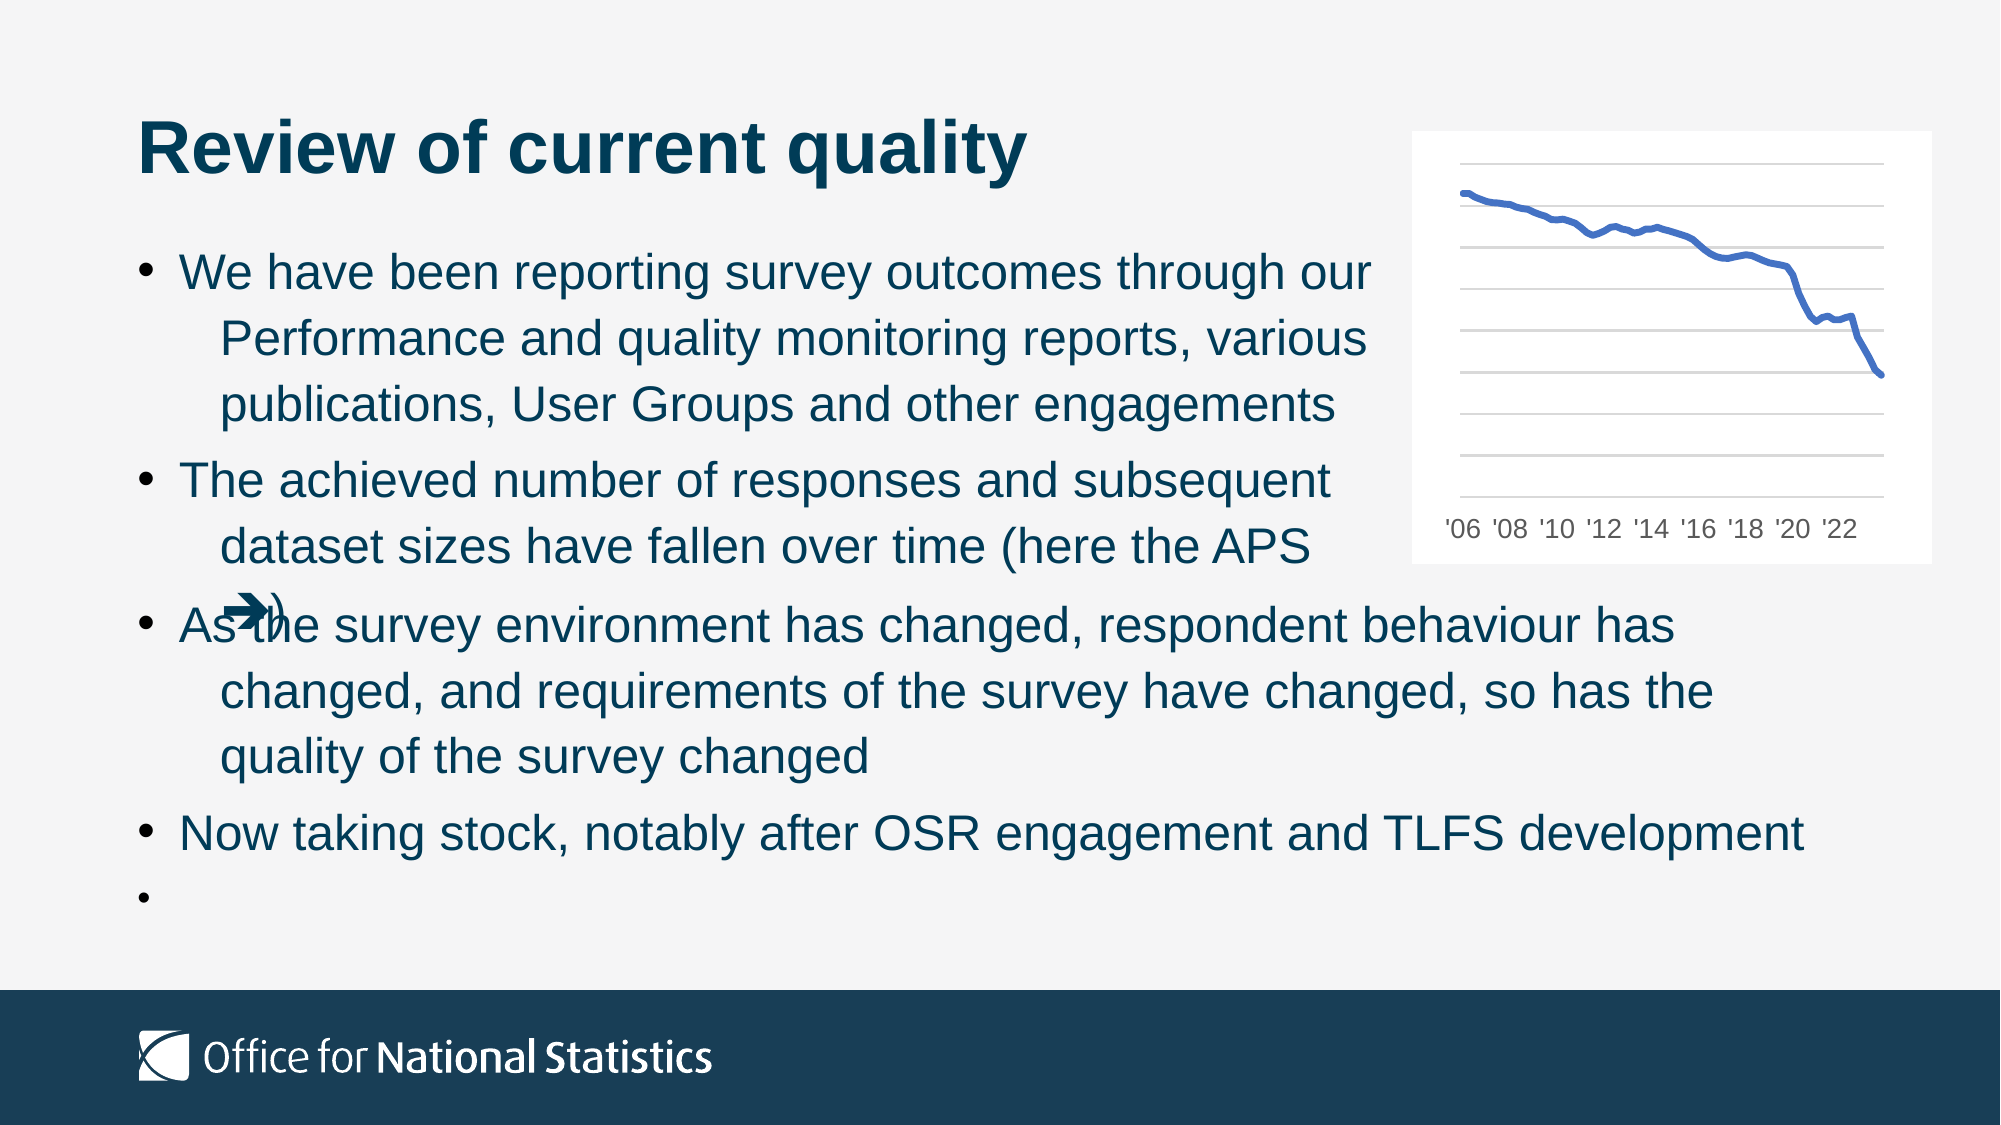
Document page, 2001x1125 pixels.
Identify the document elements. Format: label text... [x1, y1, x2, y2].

text_box As the survey environment has changed, respondent behaviour has changed, and requirements of the survey have changed, so has the quality of the survey changed Now taking stock, notably after OSR engagement and TLFS development [137, 586, 1863, 920]
title Review of current quality [137, 105, 1863, 192]
picture [1411, 130, 1932, 565]
list We have been reporting survey outcomes through our Performance and quality monitoring reports, various publications, User Groups and other engagements The achieved number of responses and subsequent dataset sizes have fallen over time (here the APS ) [137, 233, 1387, 586]
